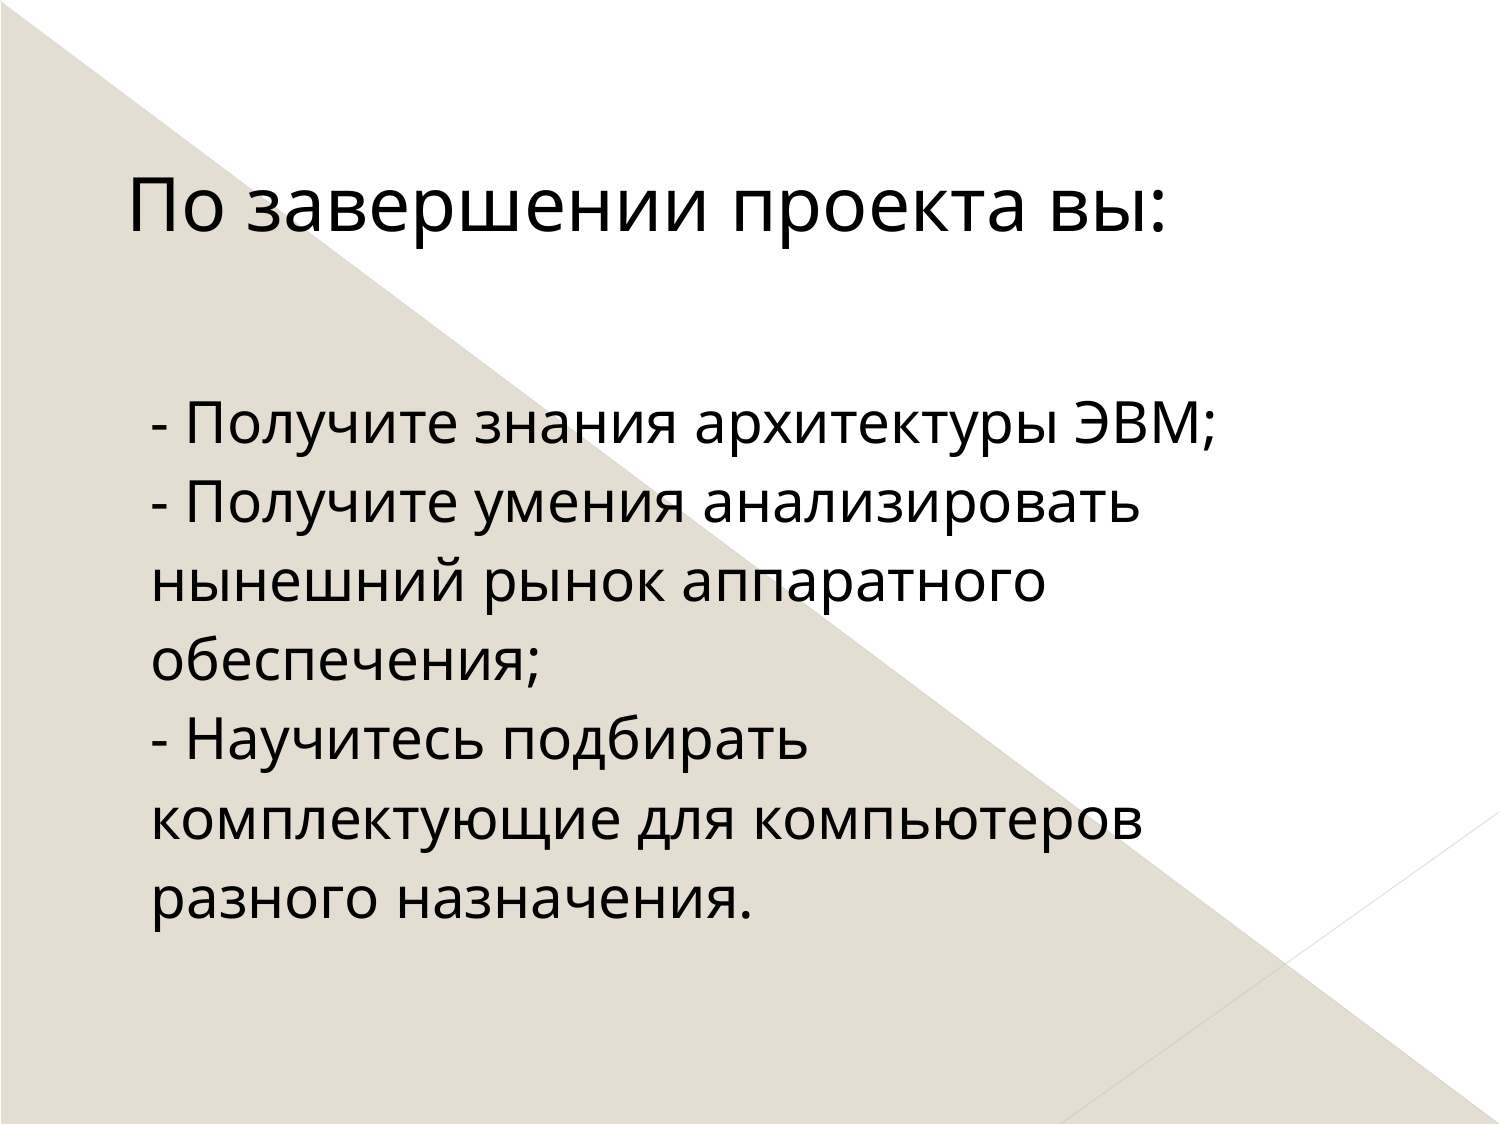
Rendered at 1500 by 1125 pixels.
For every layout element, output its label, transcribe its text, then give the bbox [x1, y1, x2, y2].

text_box По завершении проекта вы: [112, 149, 1467, 286]
text_box - Получите знания архитектуры ЭВМ; - Получите умения анализировать нынешний рынок аппаратного обеспечения; - Научитесь подбирать комплектующие для компьютеров разного назначения. [135, 373, 1235, 944]
